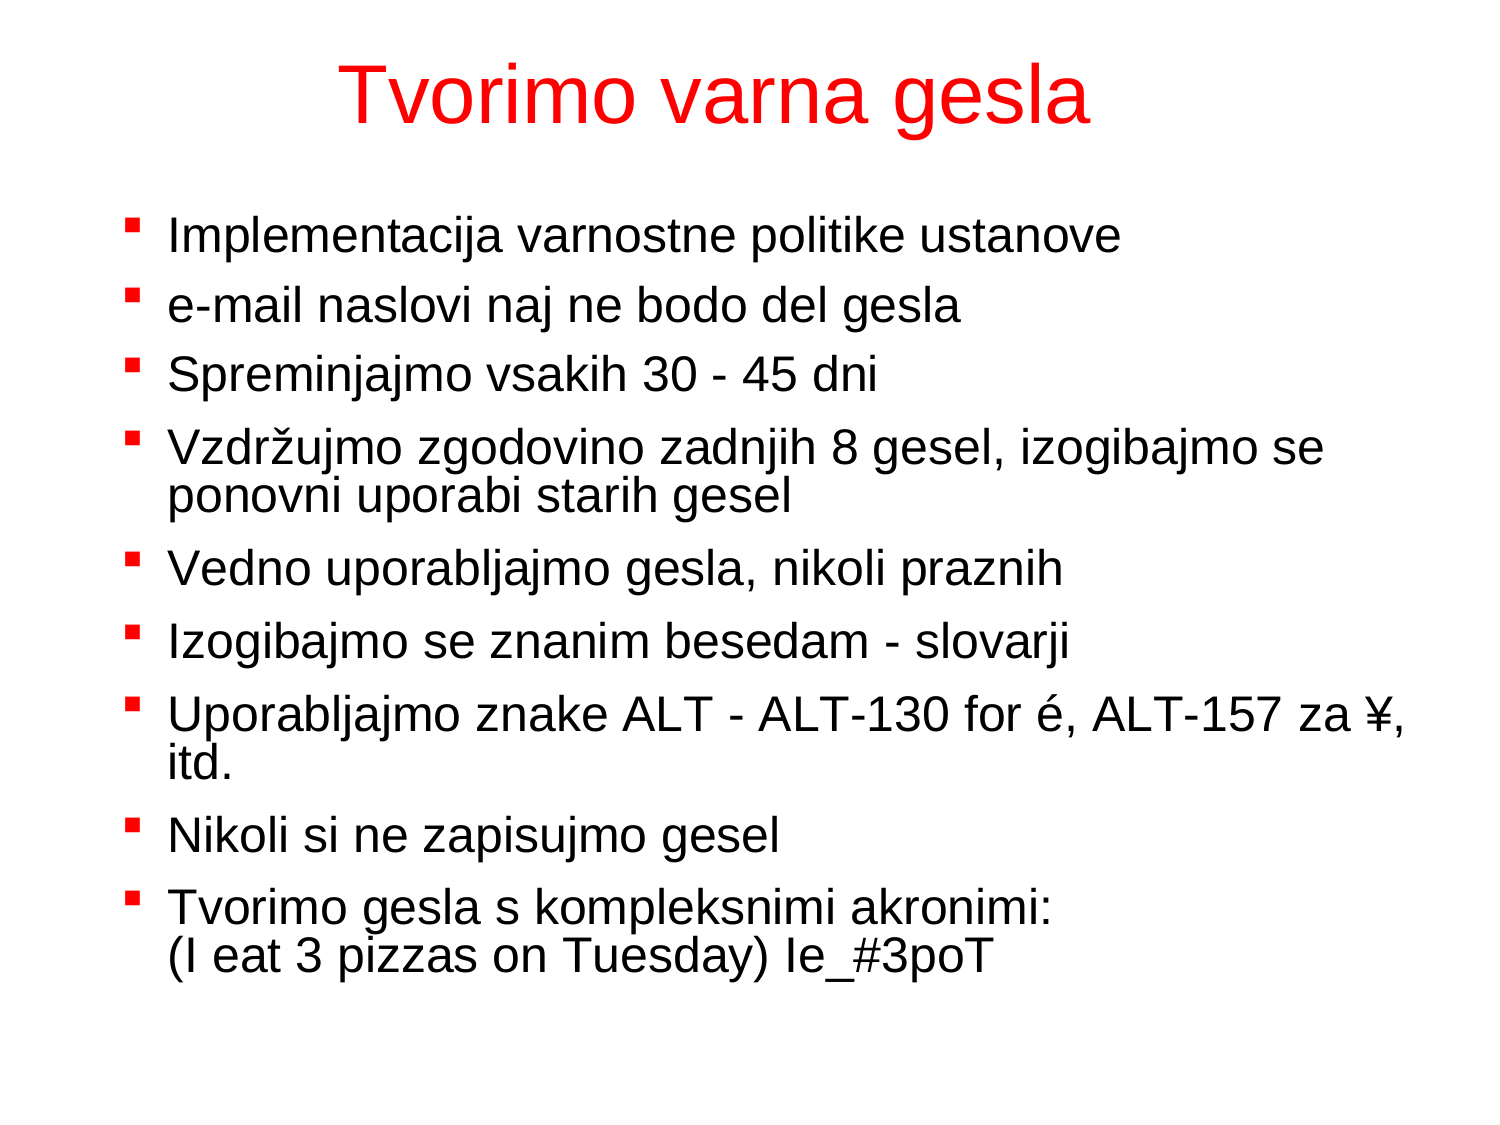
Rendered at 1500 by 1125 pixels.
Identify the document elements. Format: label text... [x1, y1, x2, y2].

list Implementacija varnostne politike ustanove e-mail naslovi naj ne bodo del gesla Spreminjajmo vsakih 30 - 45 dni Vzdržujmo zgodovino zadnjih 8 gesel, izogibajmo se ponovni uporabi starih gesel Vedno uporabljajmo gesla, nikoli praznih Izogibajmo se znanim besedam - slovarji Uporabljajmo znake ALT - ALT-130 for é, ALT-157 za ¥, itd. Nikoli si ne zapisujmo gesel Tvorimo gesla s kompleksnimi akronimi: (I eat 3 pizzas on Tuesday) Ie_#3poT [105, 206, 1436, 1095]
title Tvorimo varna gesla [147, 0, 1282, 180]
